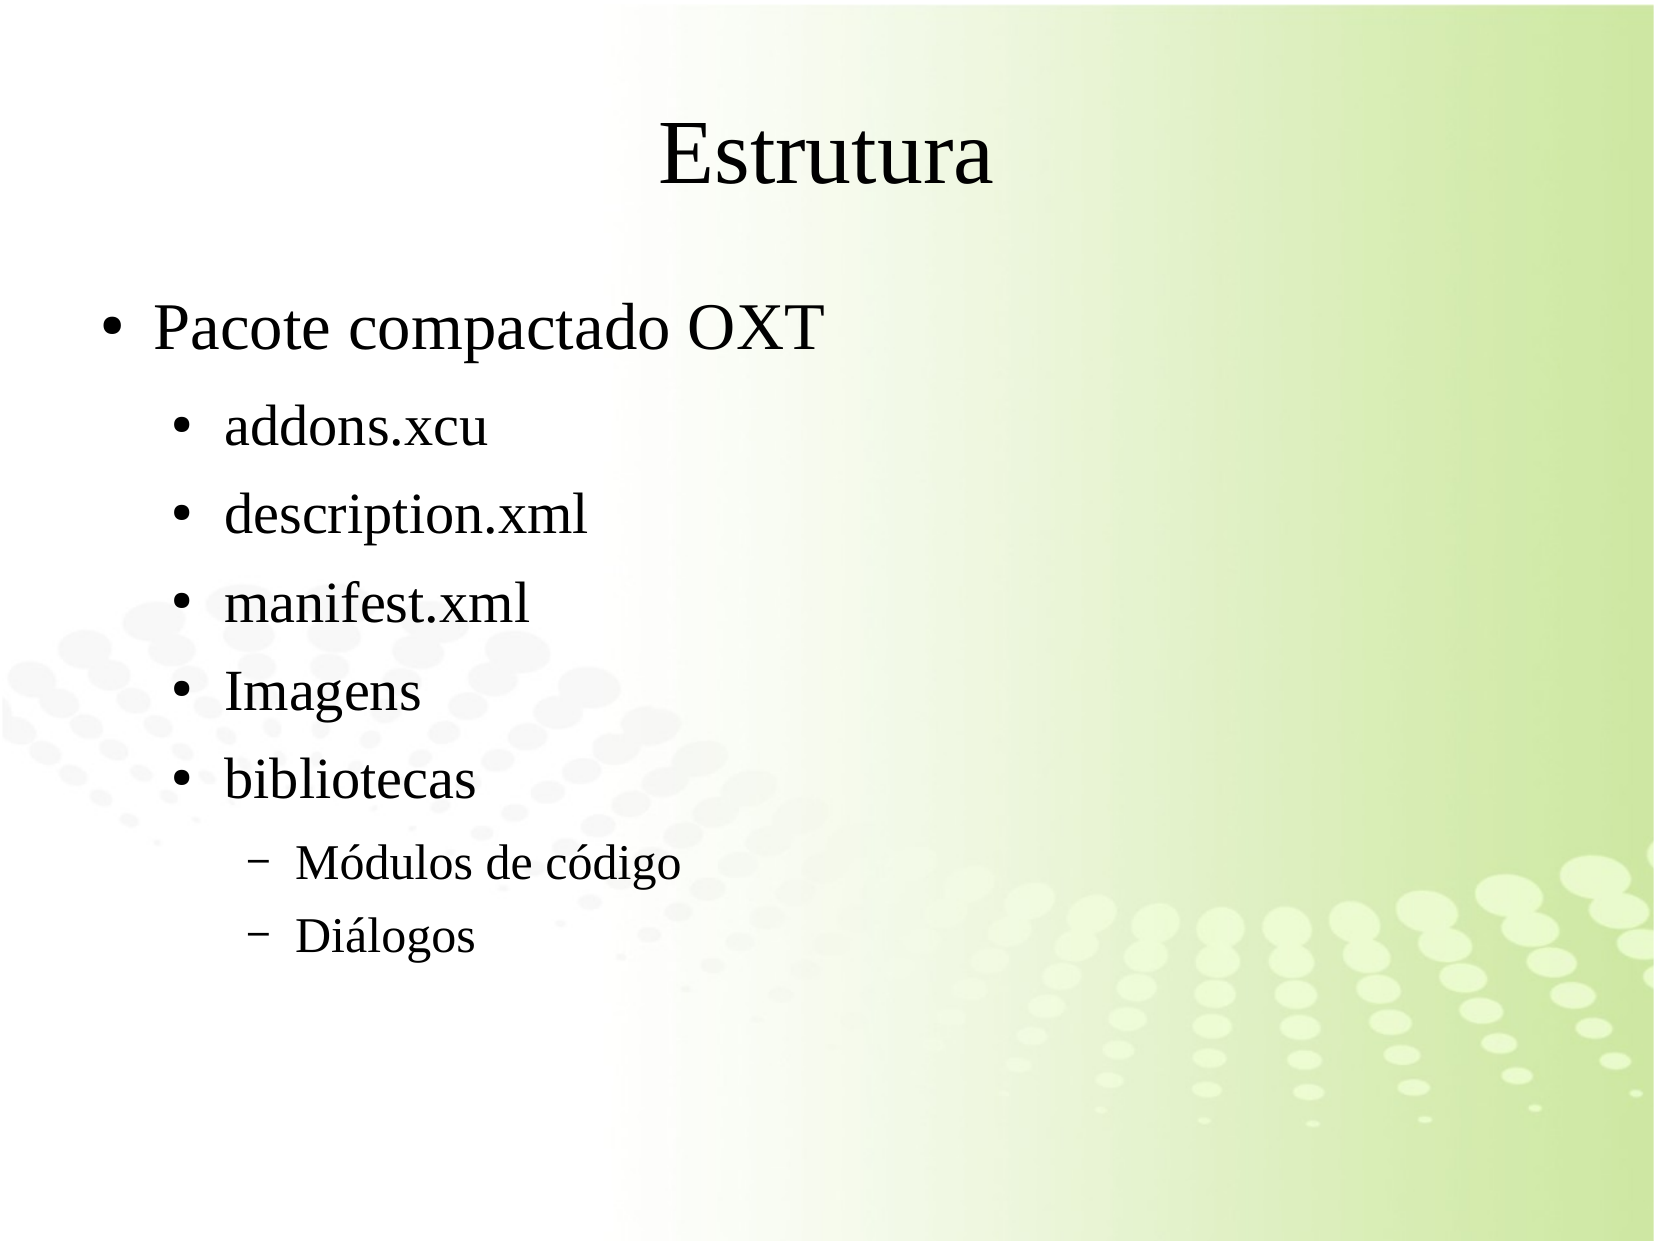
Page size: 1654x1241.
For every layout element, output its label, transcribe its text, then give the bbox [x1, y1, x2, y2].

title Estrutura [82, 49, 1571, 257]
list Pacote compactado OXT addons.xcu description.xml manifest.xml Imagens bibliotecas Módulos de código Diálogos [82, 290, 1571, 1109]
picture [4, 7, 1653, 1241]
